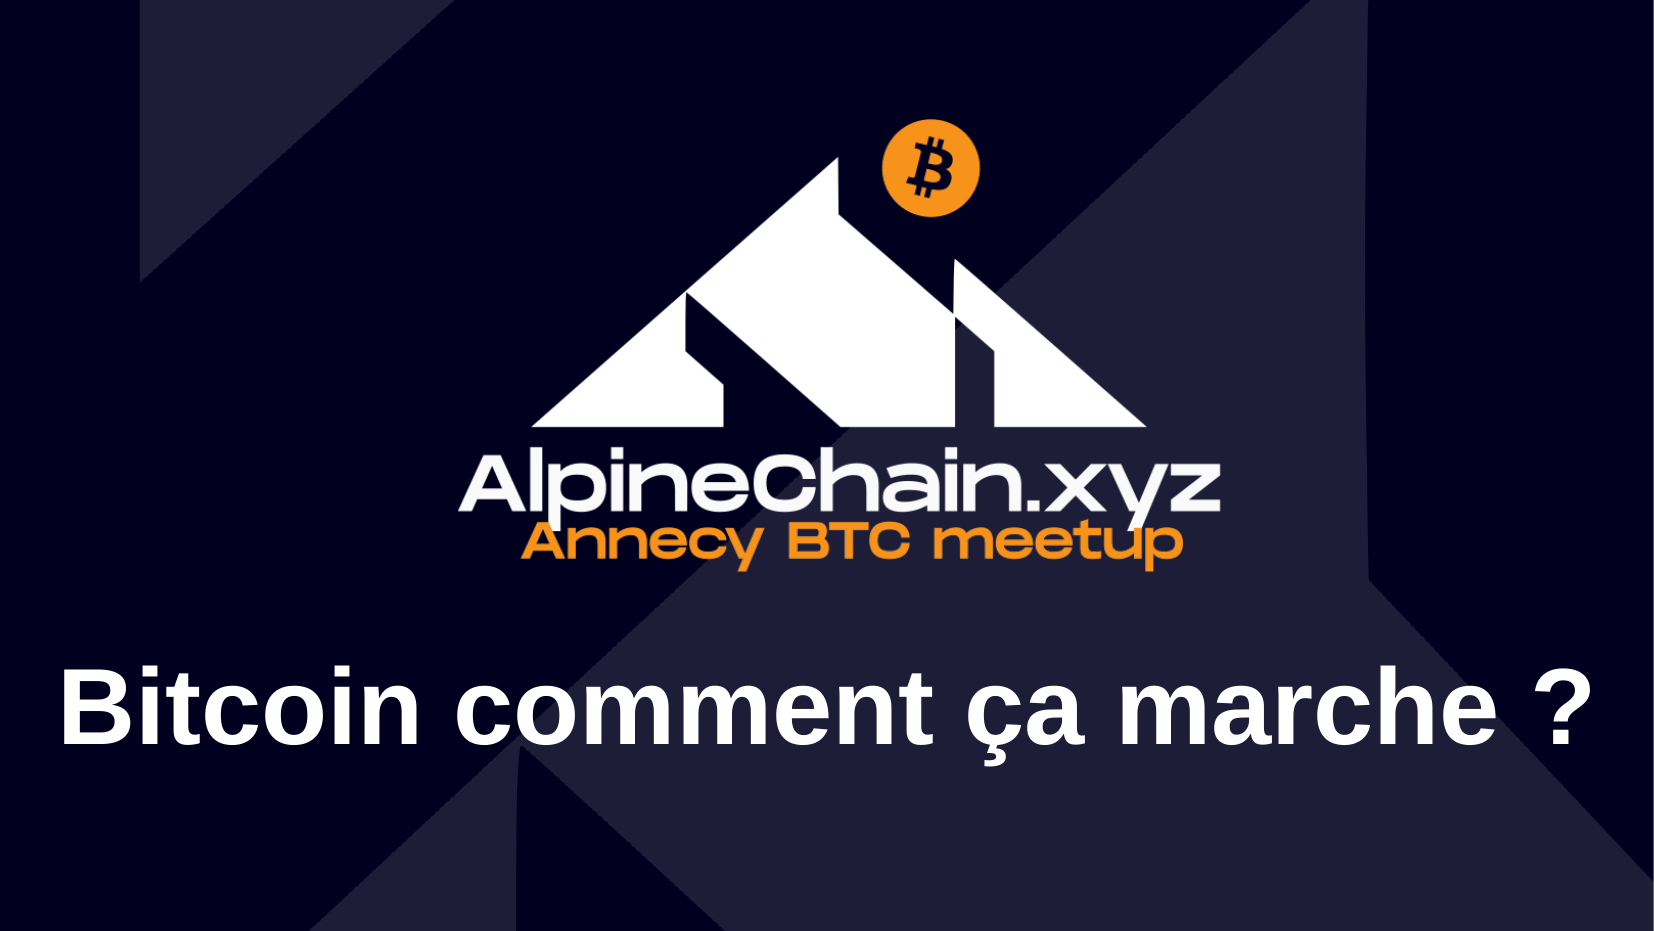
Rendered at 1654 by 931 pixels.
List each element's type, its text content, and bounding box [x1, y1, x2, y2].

title Bitcoin comment ça marche ? [56, 611, 1597, 782]
picture [0, 0, 1654, 931]
